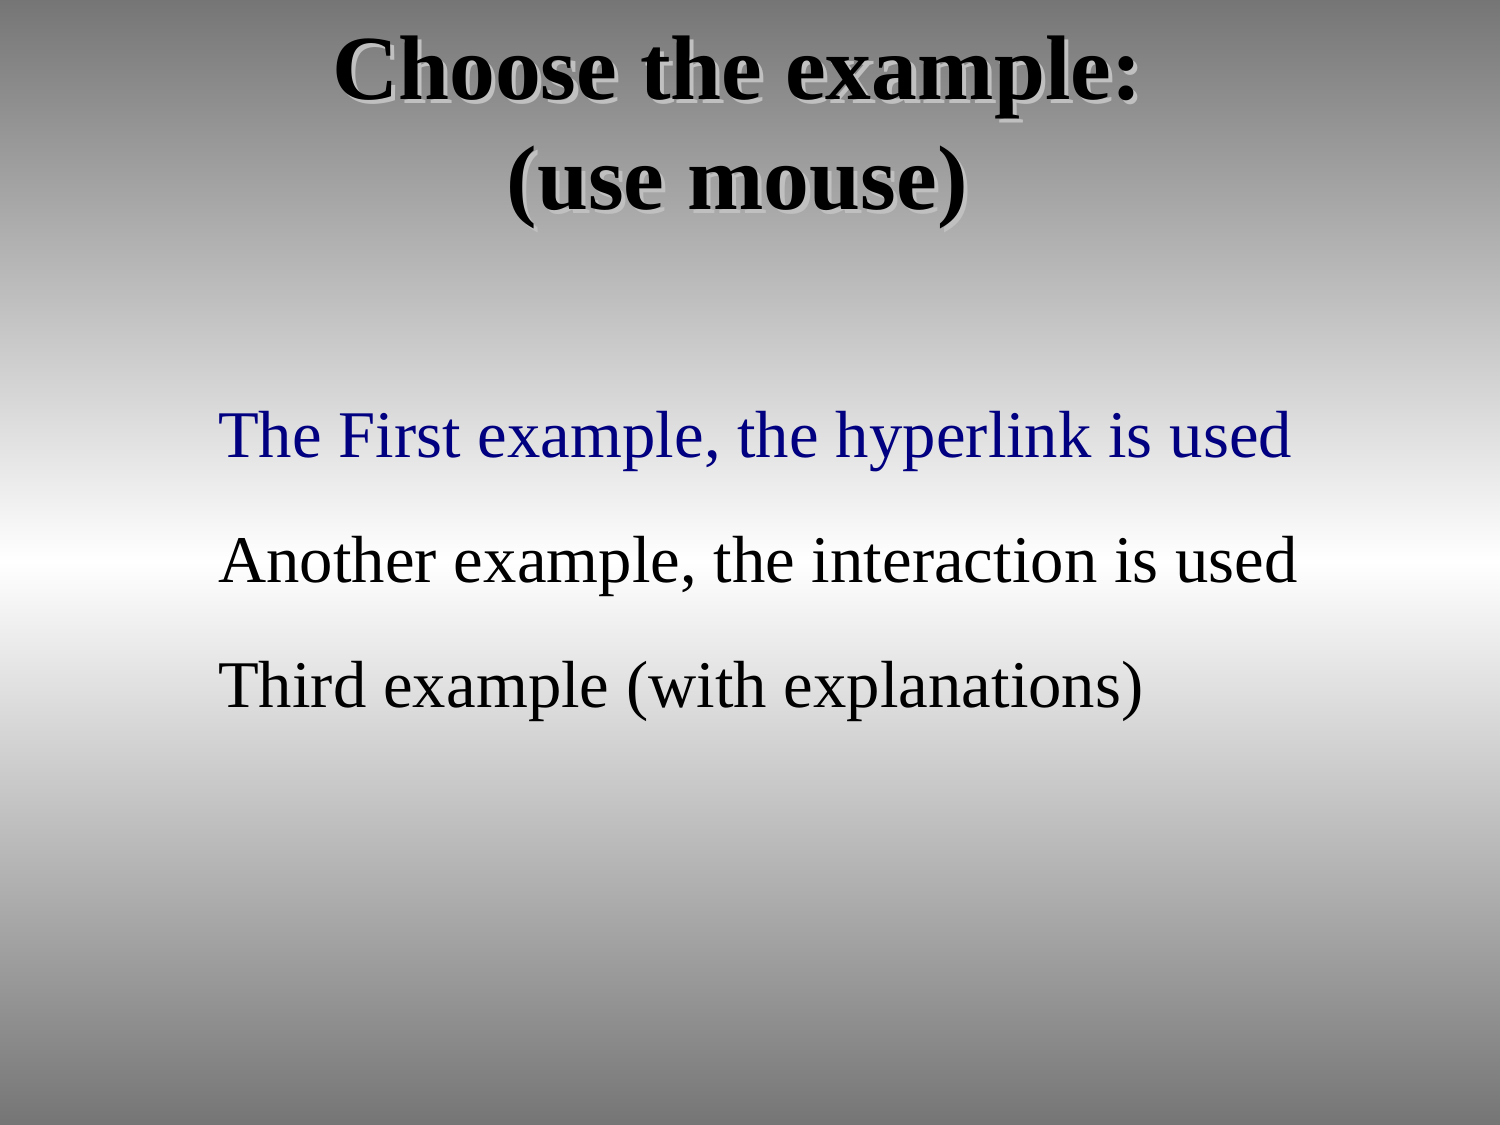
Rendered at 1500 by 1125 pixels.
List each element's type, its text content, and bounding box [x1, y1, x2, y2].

text_box Another example, the interaction is used [203, 508, 1315, 604]
text_box The First example, the hyperlink is used [203, 383, 1309, 479]
title Choose the example: (use mouse) [99, 0, 1375, 251]
text_box Third example (with explanations) [203, 633, 1161, 729]
